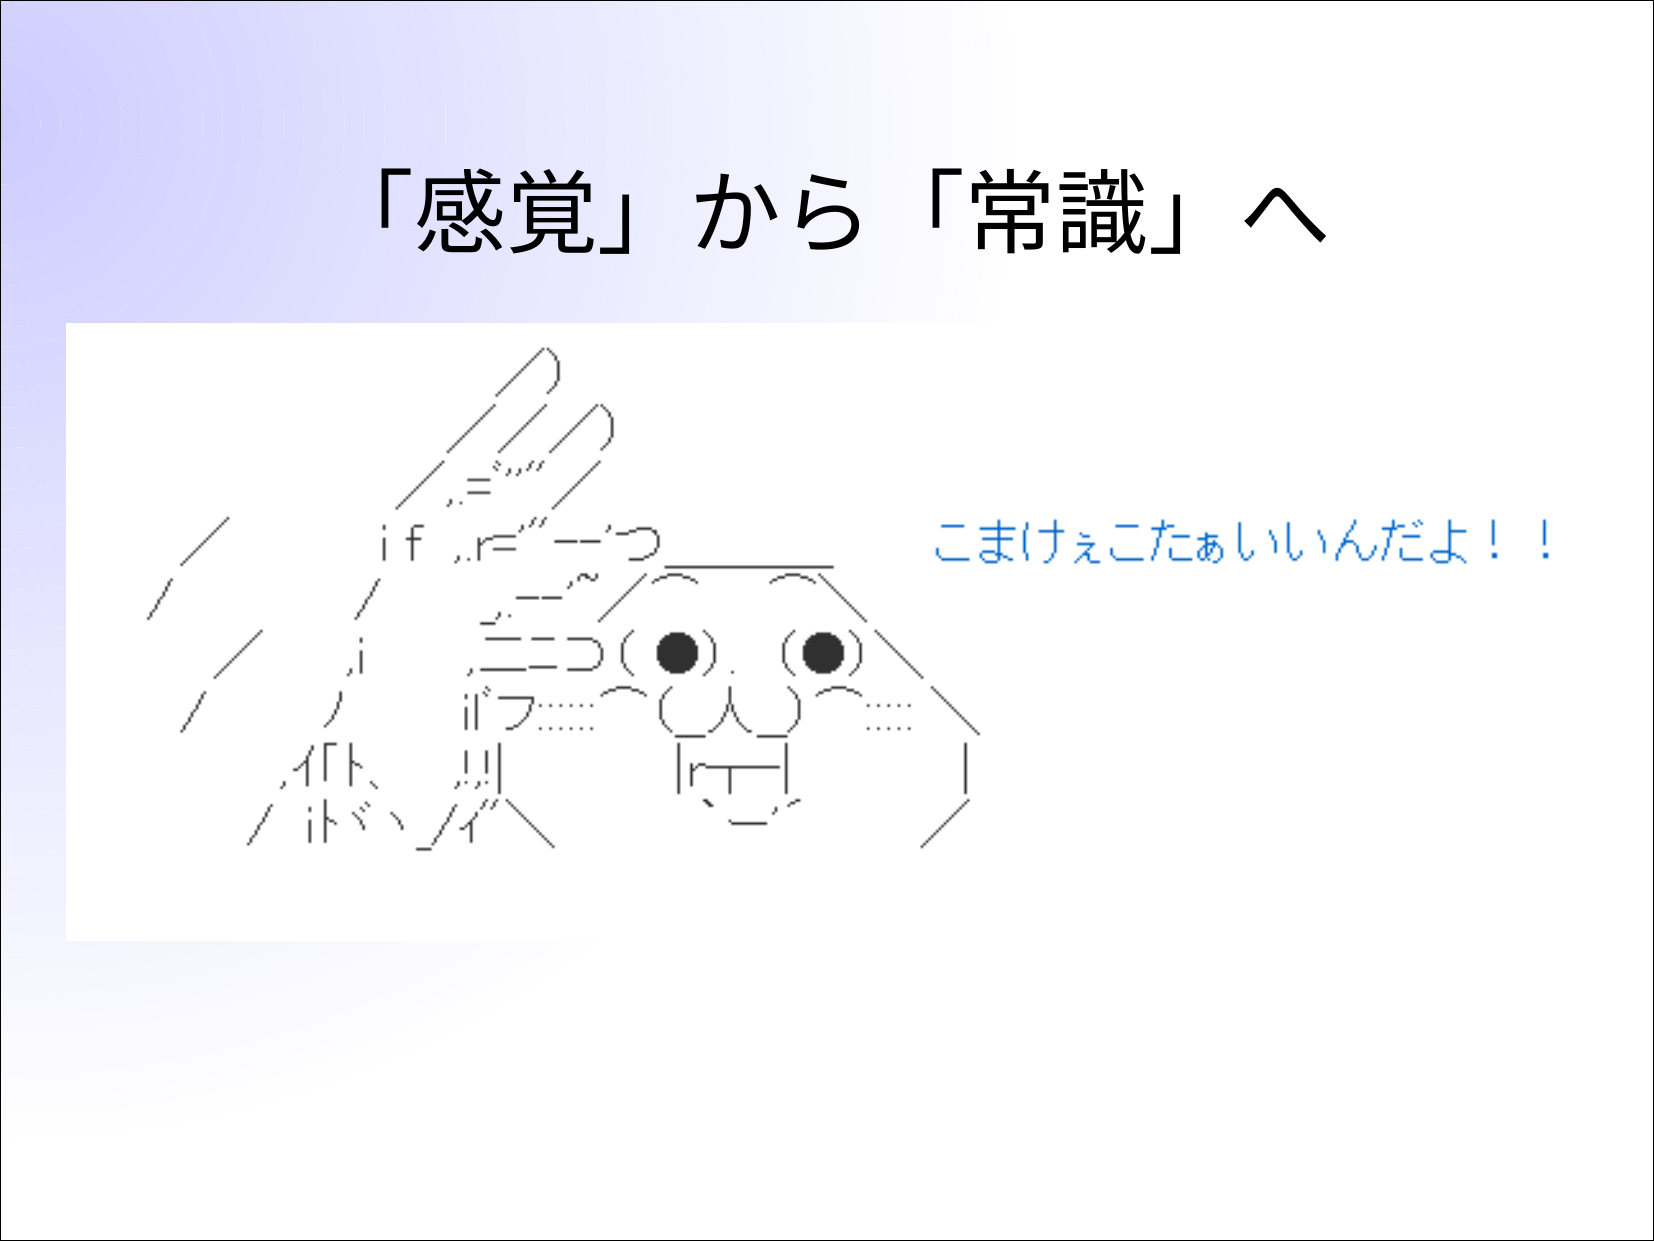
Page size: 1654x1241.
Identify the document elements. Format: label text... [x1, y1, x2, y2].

title 「感覚」から「常識」へ [121, 102, 1534, 311]
picture [66, 323, 1608, 941]
